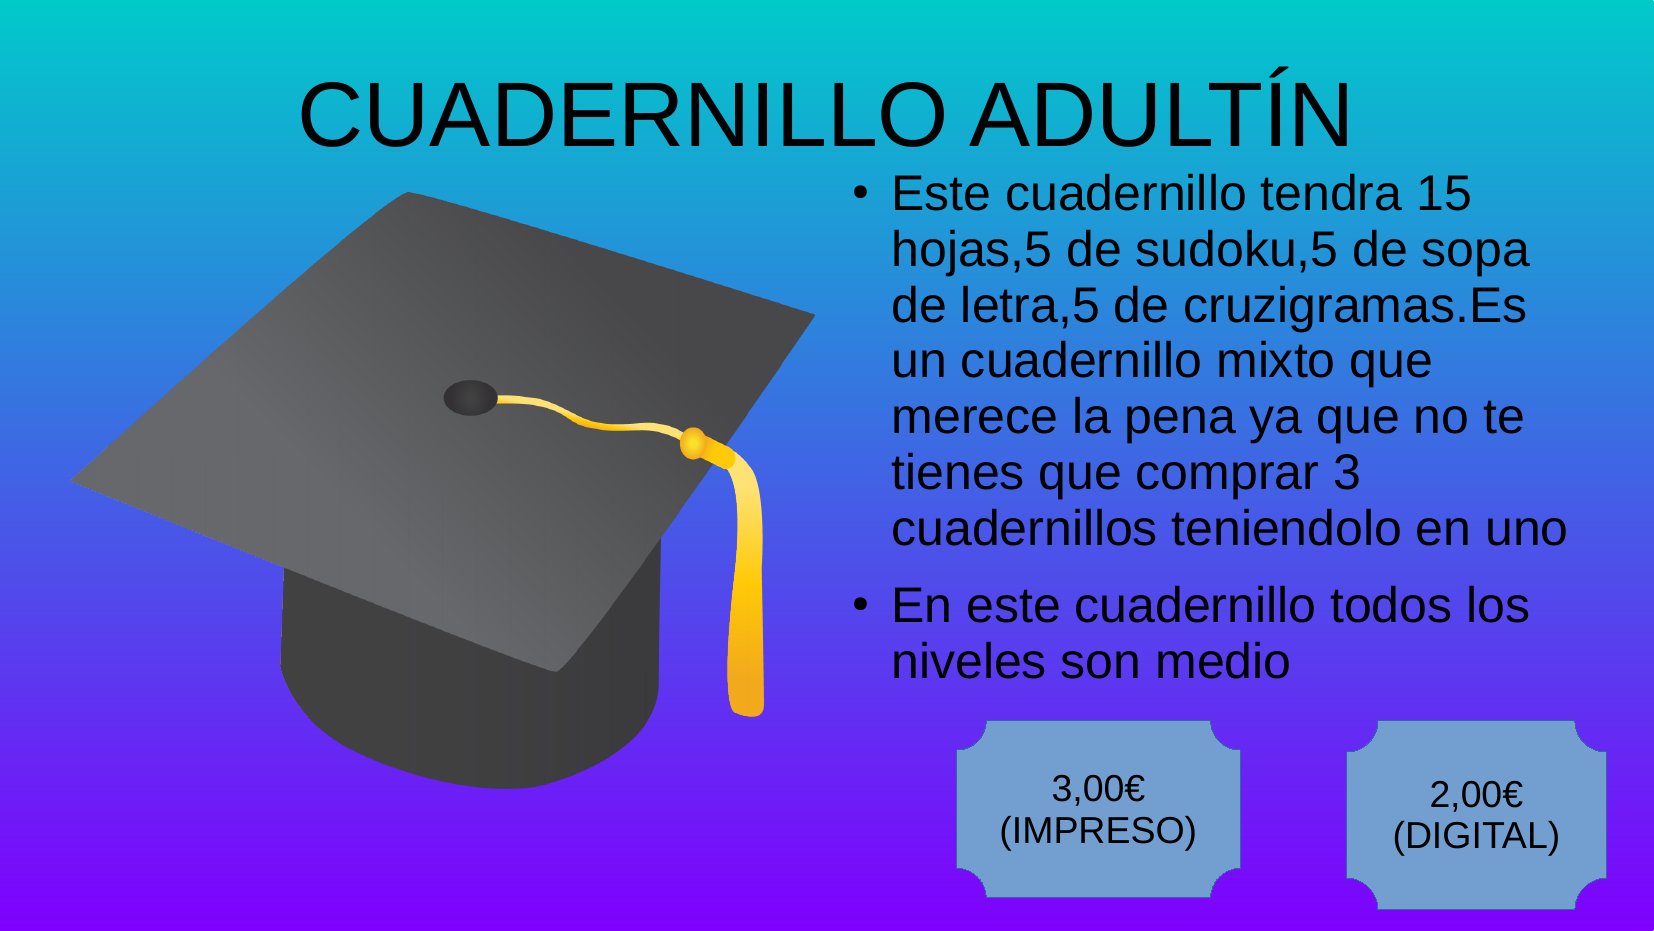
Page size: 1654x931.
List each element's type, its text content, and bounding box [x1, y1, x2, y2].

text_box 2,00€ (DIGITAL) [1346, 720, 1607, 910]
list Este cuadernillo tendra 15 hojas,5 de sudoku,5 de sopa de letra,5 de cruzigramas.Es un cuadernillo mixto que merece la pena ya que no te tienes que comprar 3 cuadernillos teniendolo en uno En este cuadernillo todos los niveles son medio [838, 165, 1571, 705]
text_box 3,00€ (IMPRESO) [956, 720, 1241, 898]
title CUADERNILLO ADULTÍN [82, 37, 1571, 193]
picture [70, 192, 815, 789]
